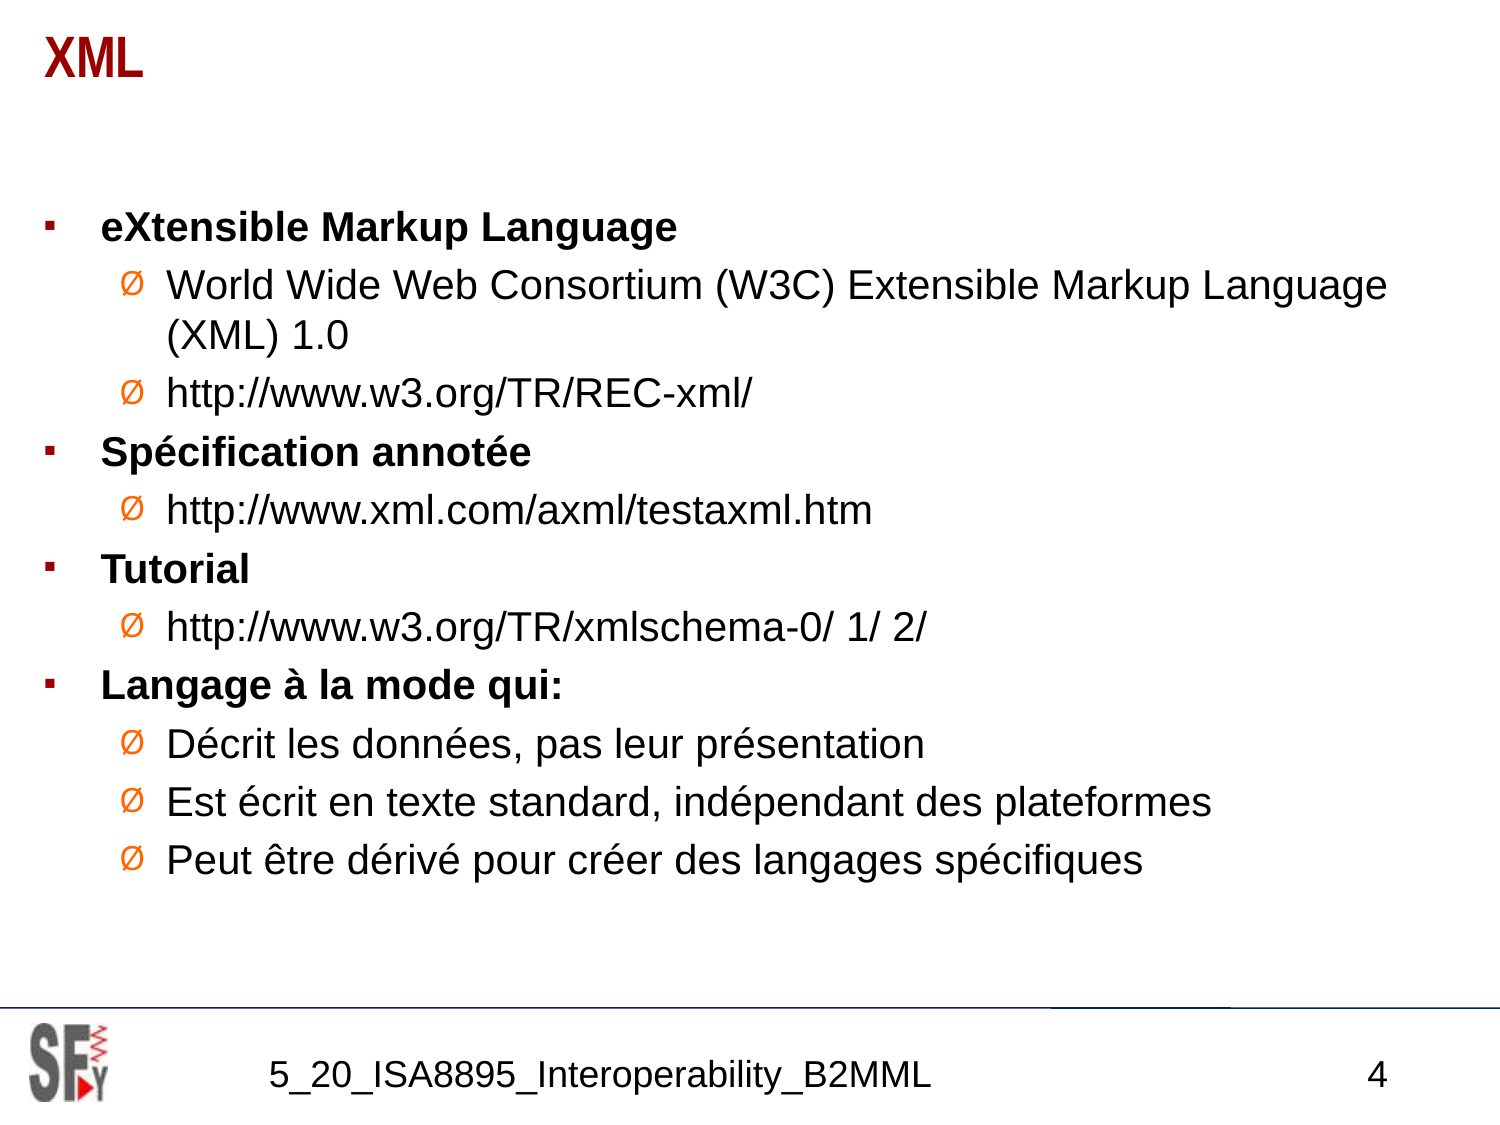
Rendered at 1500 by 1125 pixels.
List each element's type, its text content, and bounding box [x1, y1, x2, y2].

list eXtensible Markup Language World Wide Web Consortium (W3C) Extensible Markup Language (XML) 1.0 http://www.w3.org/TR/REC-xml/ Spécification annotée http://www.xml.com/axml/testaxml.htm Tutorial http://www.w3.org/TR/xmlschema-0/ 1/ 2/ Langage à la mode qui: Décrit les données, pas leur présentation Est écrit en texte standard, indépendant des plateformes Peut être dérivé pour créer des langages spécifiques [29, 184, 1471, 988]
title XML [29, 12, 1471, 138]
picture [29, 1023, 108, 1102]
slide_number <numéro> [1352, 1034, 1490, 1103]
footer 5_20_ISA8895_Interoperability_B2MML [253, 1034, 1336, 1103]
